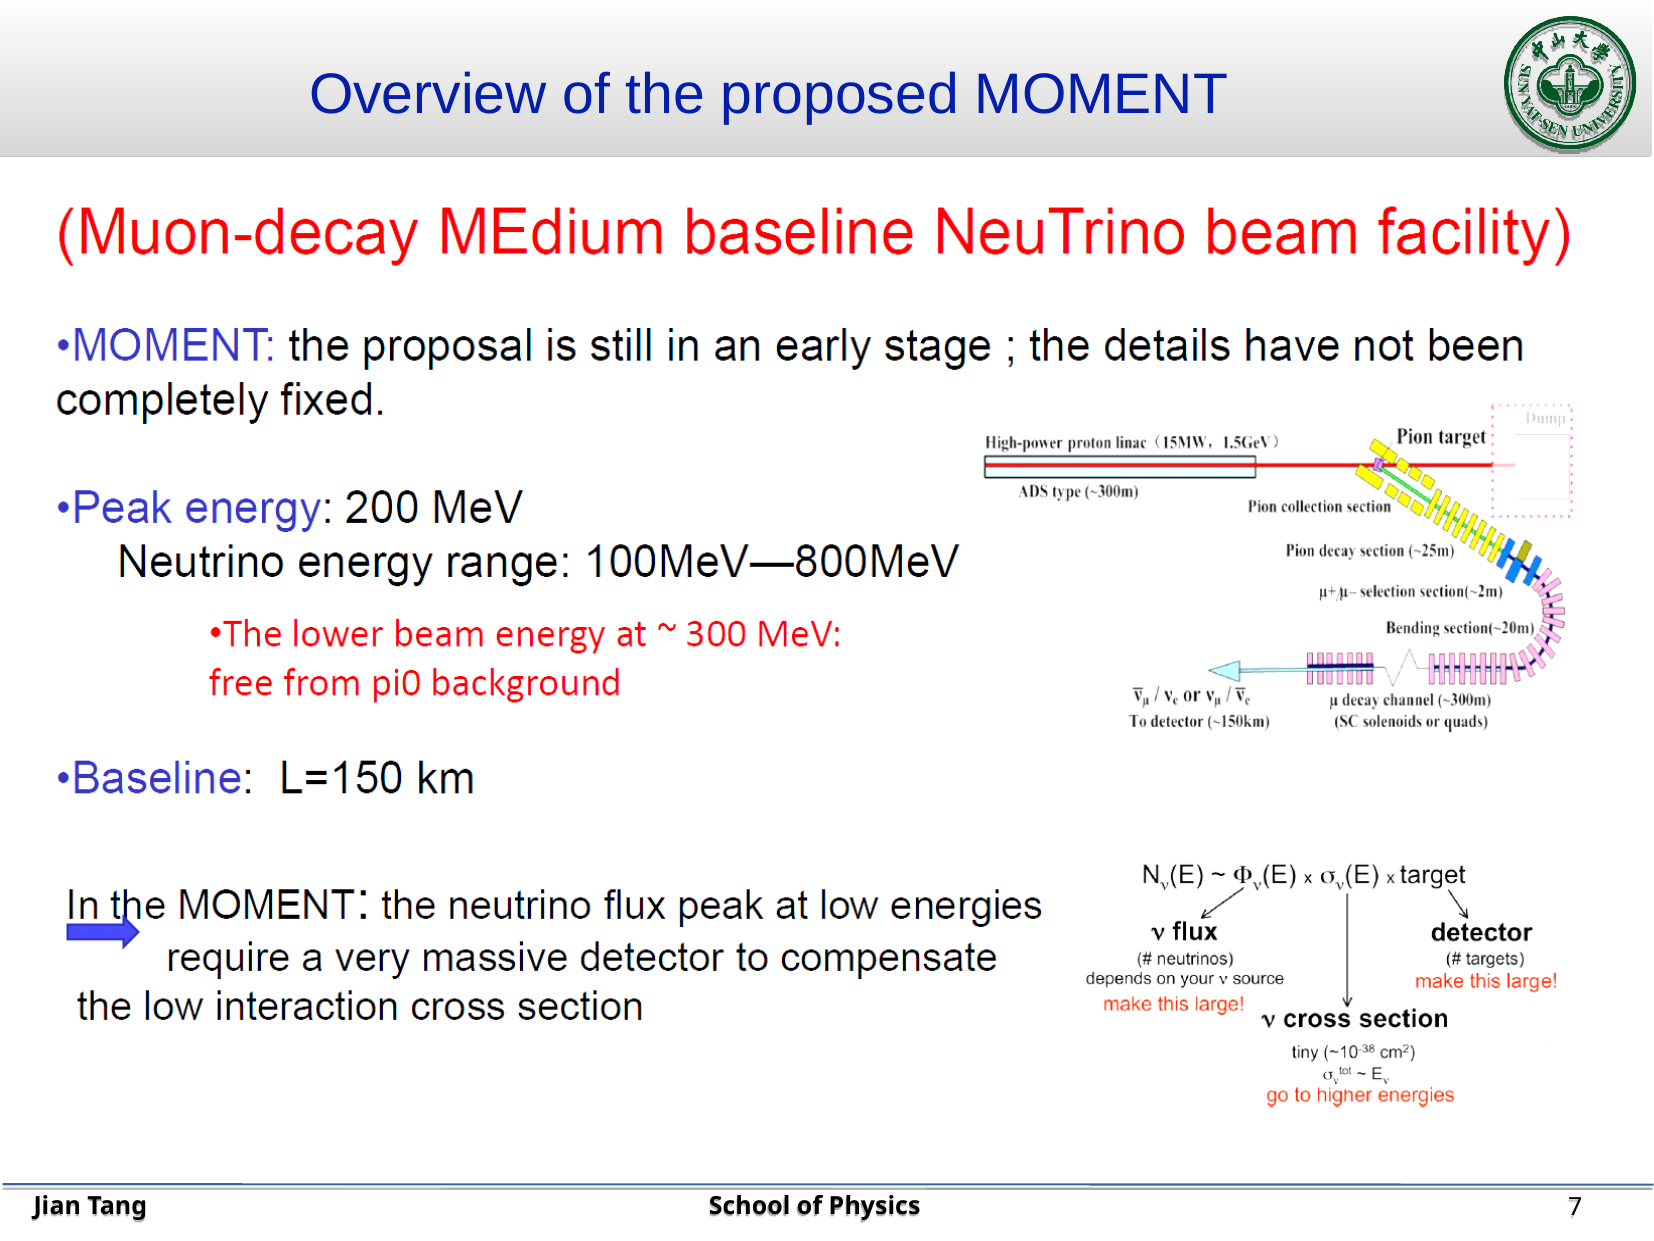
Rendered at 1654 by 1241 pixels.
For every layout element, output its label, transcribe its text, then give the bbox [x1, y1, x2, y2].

text_box [1530, 1184, 1621, 1231]
title Overview of the proposed MOMENT [66, 26, 1479, 155]
picture [0, 180, 1576, 1126]
